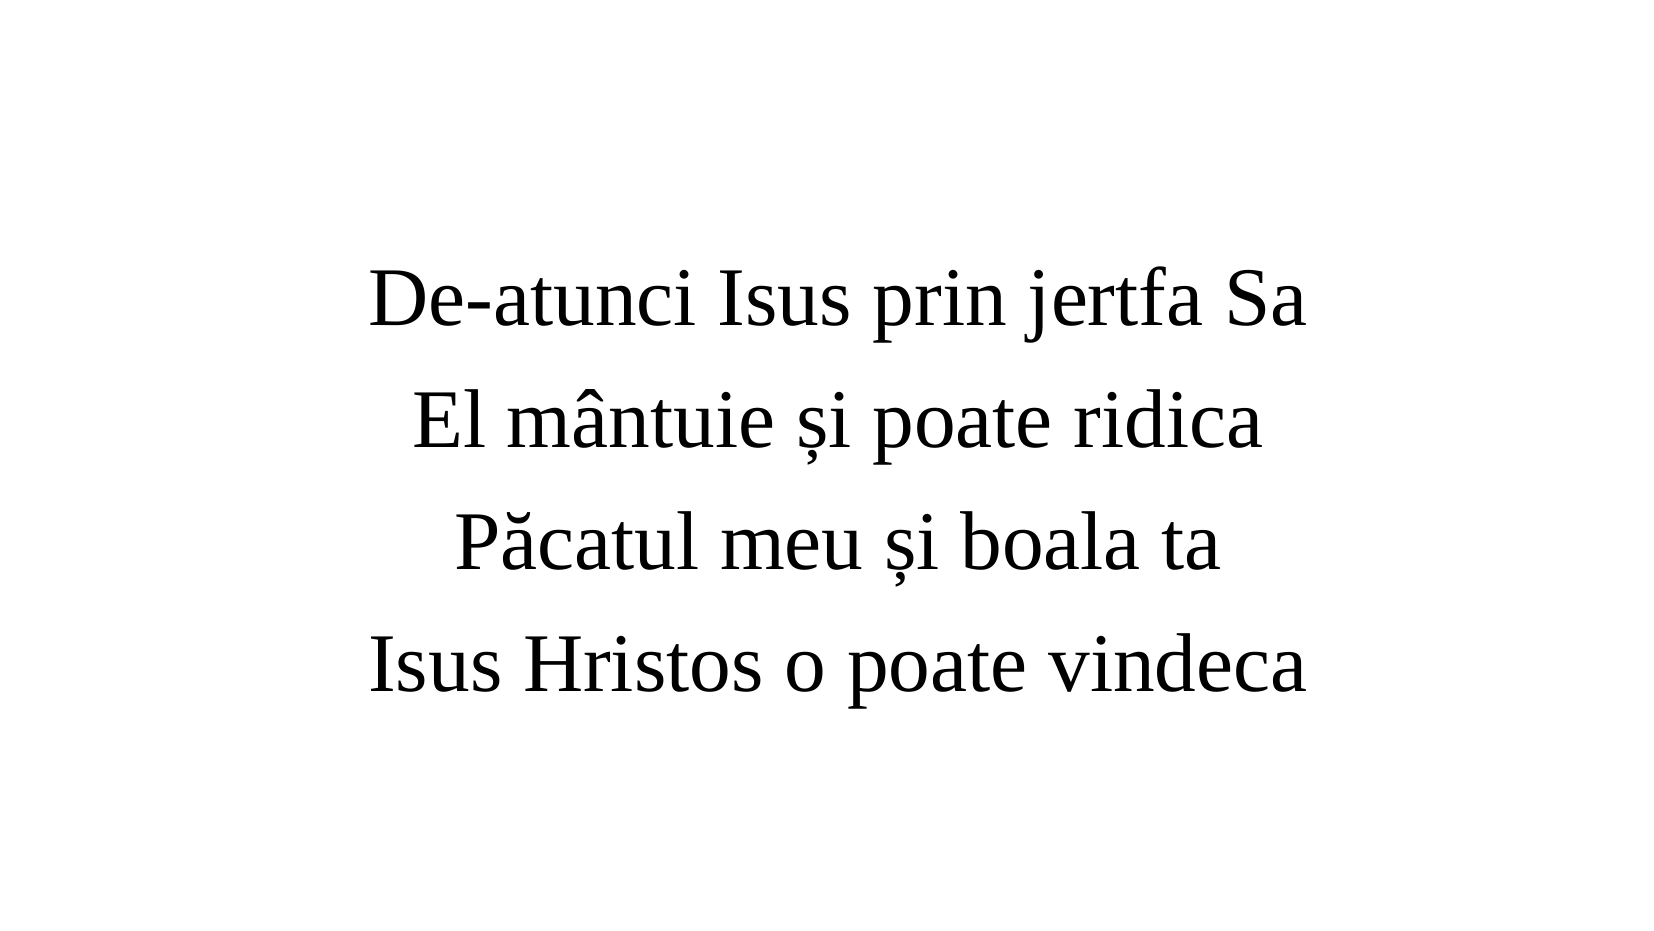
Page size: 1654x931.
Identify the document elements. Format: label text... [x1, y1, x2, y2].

subtitle De-atunci Isus prin jertfa Sa El mântuie și poate ridica Păcatul meu și boala ta Isus Hristos o poate vindeca [141, 238, 1536, 713]
